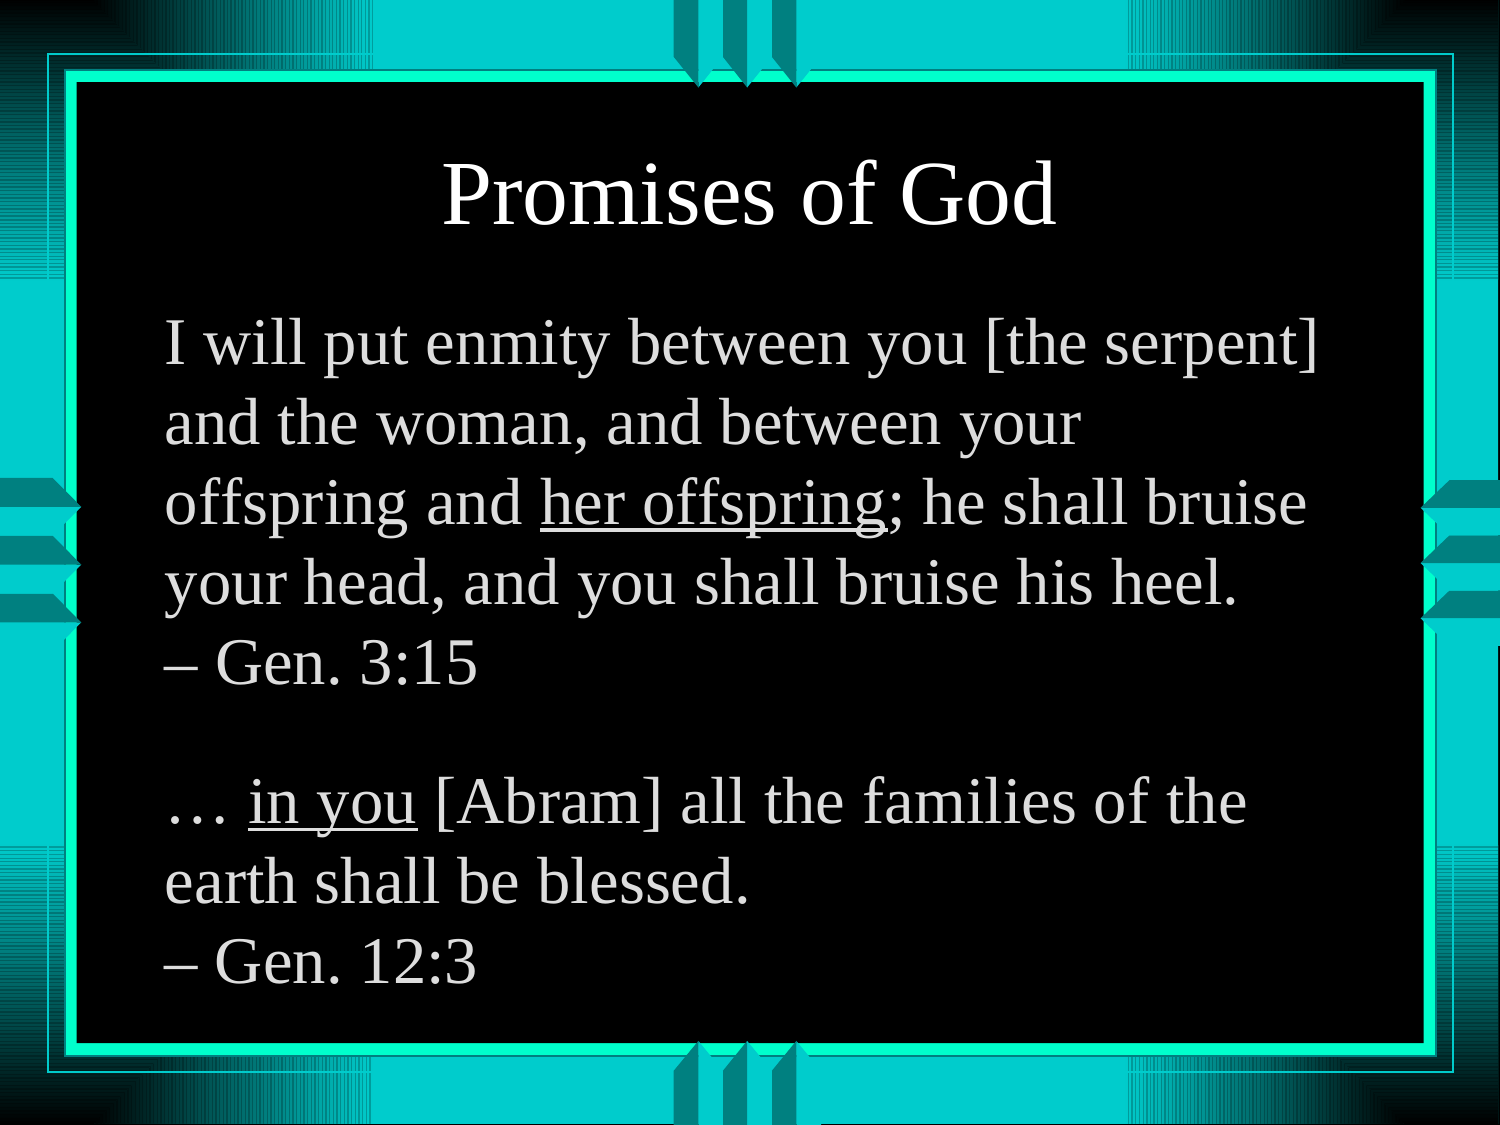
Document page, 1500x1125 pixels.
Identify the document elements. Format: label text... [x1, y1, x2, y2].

text_box … in you [Abram] all the families of the earth shall be blessed. – Gen. 12:3 [150, 750, 1351, 1005]
title Promises of God [112, 99, 1388, 288]
text_box I will put enmity between you [the serpent] and the woman, and between your offspring and her offspring; he shall bruise your head, and you shall bruise his heel. – Gen. 3:15 [150, 290, 1351, 705]
